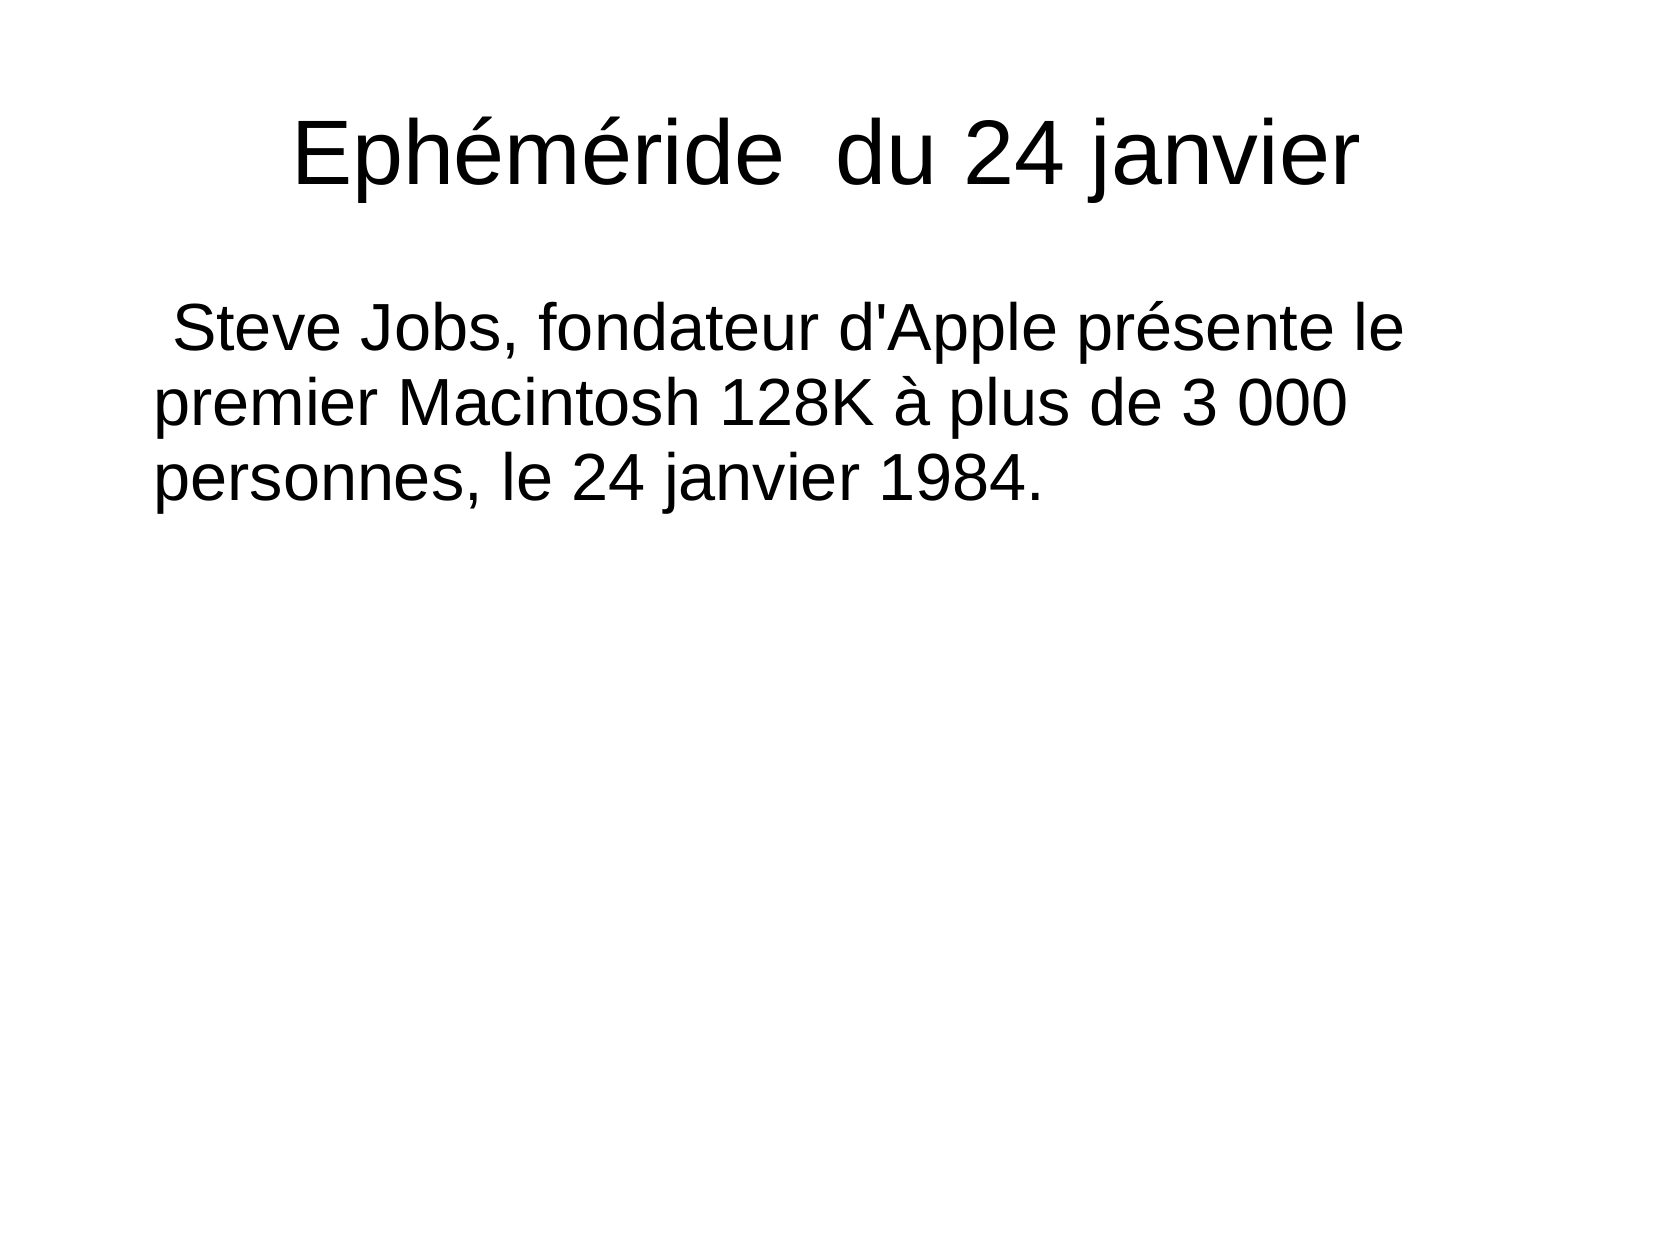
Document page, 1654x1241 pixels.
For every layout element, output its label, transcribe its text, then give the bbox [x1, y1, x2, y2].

list Steve Jobs, fondateur d'Apple présente le premier Macintosh 128K à plus de 3 000 personnes, le 24 janvier 1984. [82, 290, 1571, 1010]
title Ephéméride du 24 janvier [82, 49, 1571, 257]
